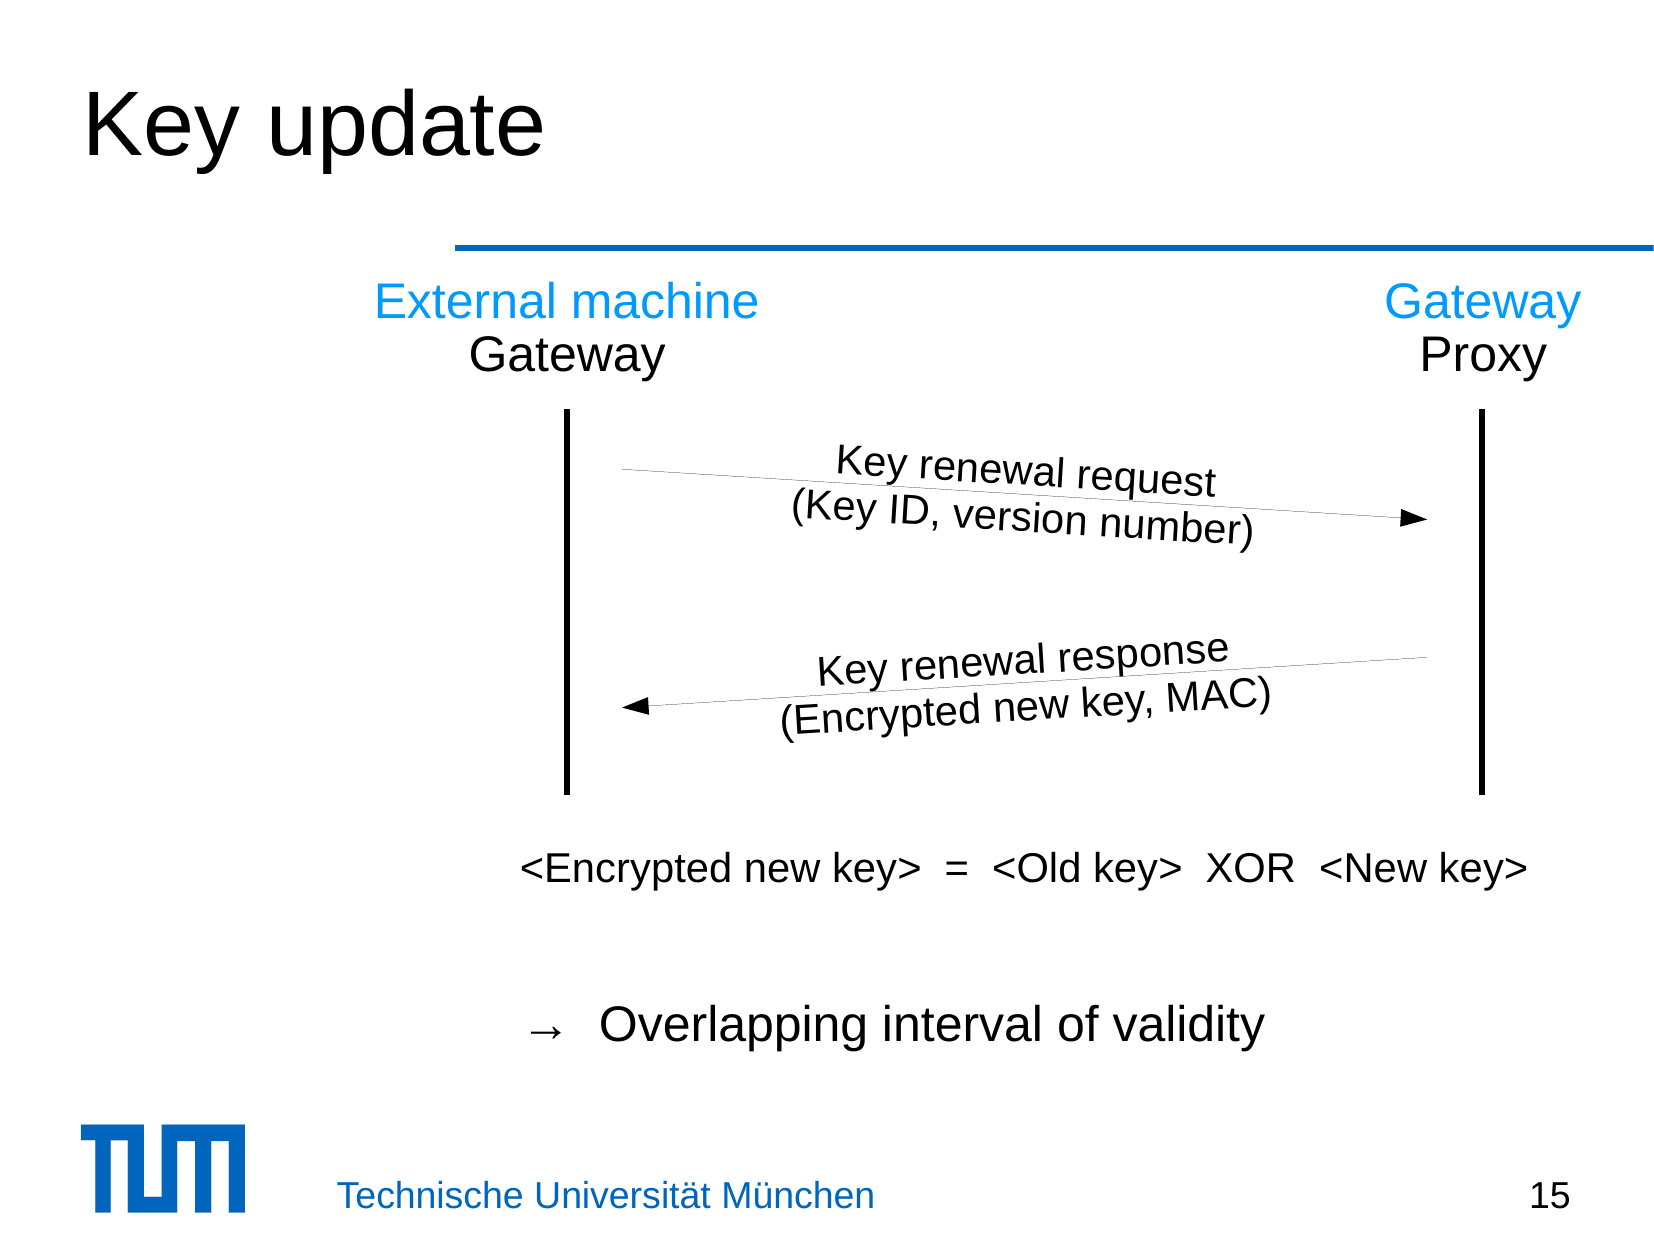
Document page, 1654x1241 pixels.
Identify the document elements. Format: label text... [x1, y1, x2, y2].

picture [80, 1124, 245, 1213]
text_box <Encrypted new key> = <Old key> XOR <New key> [519, 844, 1530, 892]
text_box Proxy [1419, 329, 1545, 382]
text_box Gateway [468, 329, 662, 382]
text_box Gateway [1384, 272, 1578, 329]
text_box External machine [373, 272, 753, 329]
text_box → Overlapping interval of validity [520, 996, 1252, 1053]
title Key update [82, 19, 1571, 228]
